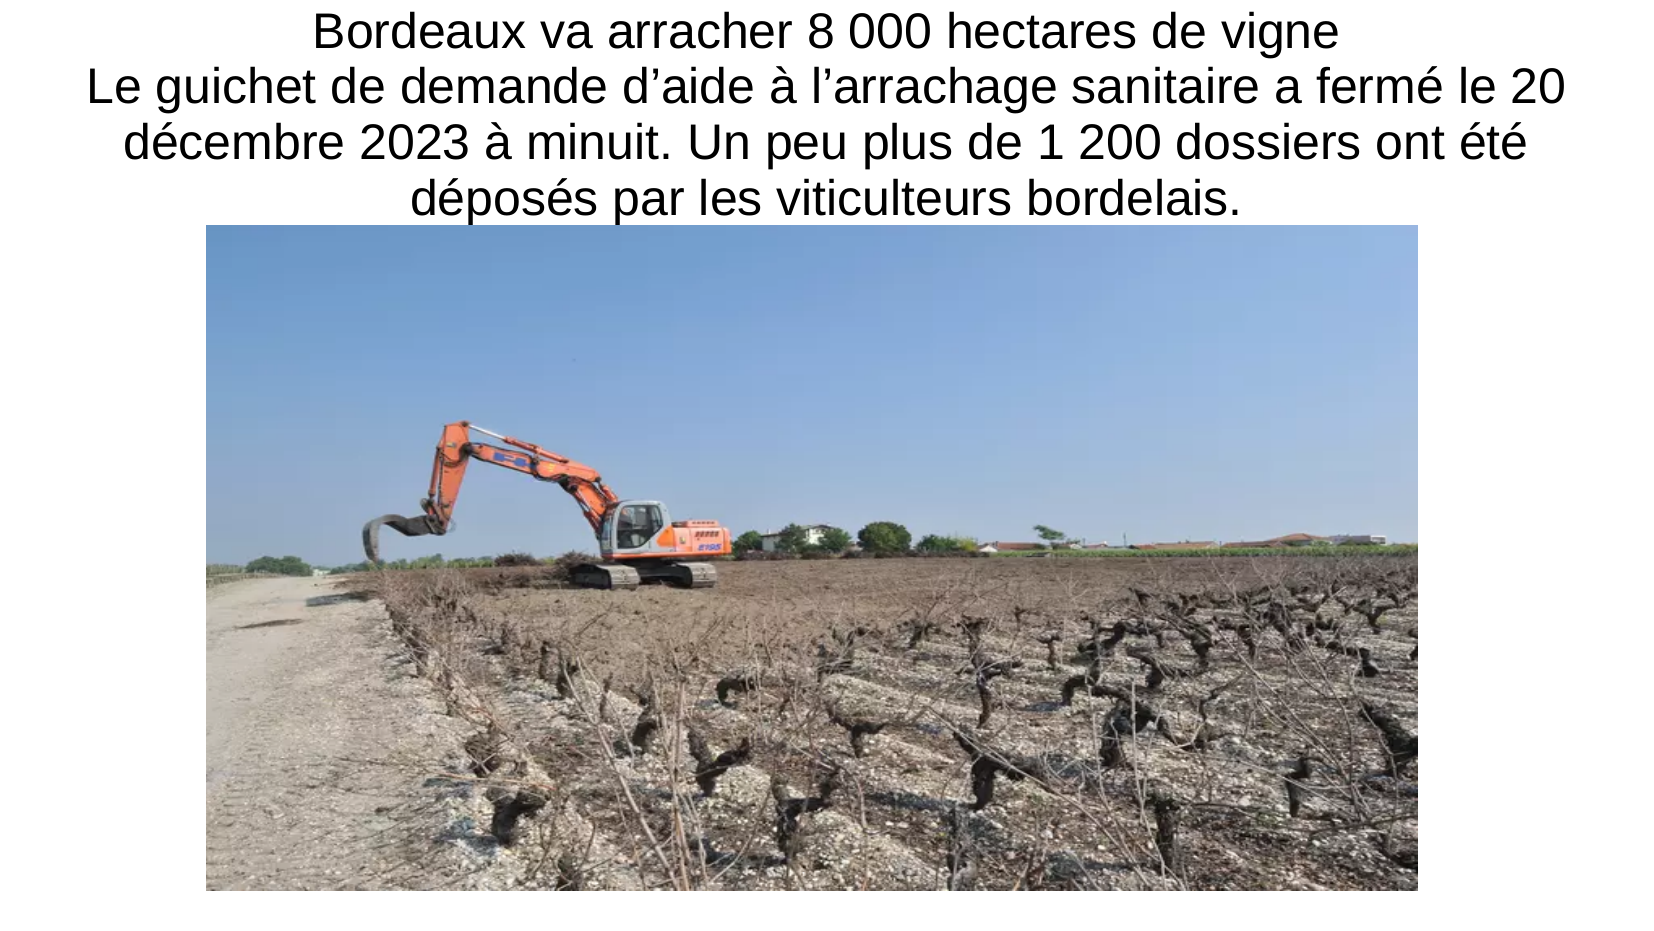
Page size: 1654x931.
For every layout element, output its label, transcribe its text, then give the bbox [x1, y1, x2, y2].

picture [206, 225, 1418, 891]
title Bordeaux va arracher 8 000 hectares de vigne Le guichet de demande d’aide à l’arrachage sanitaire a fermé le 20 décembre 2023 à minuit. Un peu plus de 1 200 dossiers ont été déposés par les viticulteurs bordelais. [82, 2, 1571, 226]
